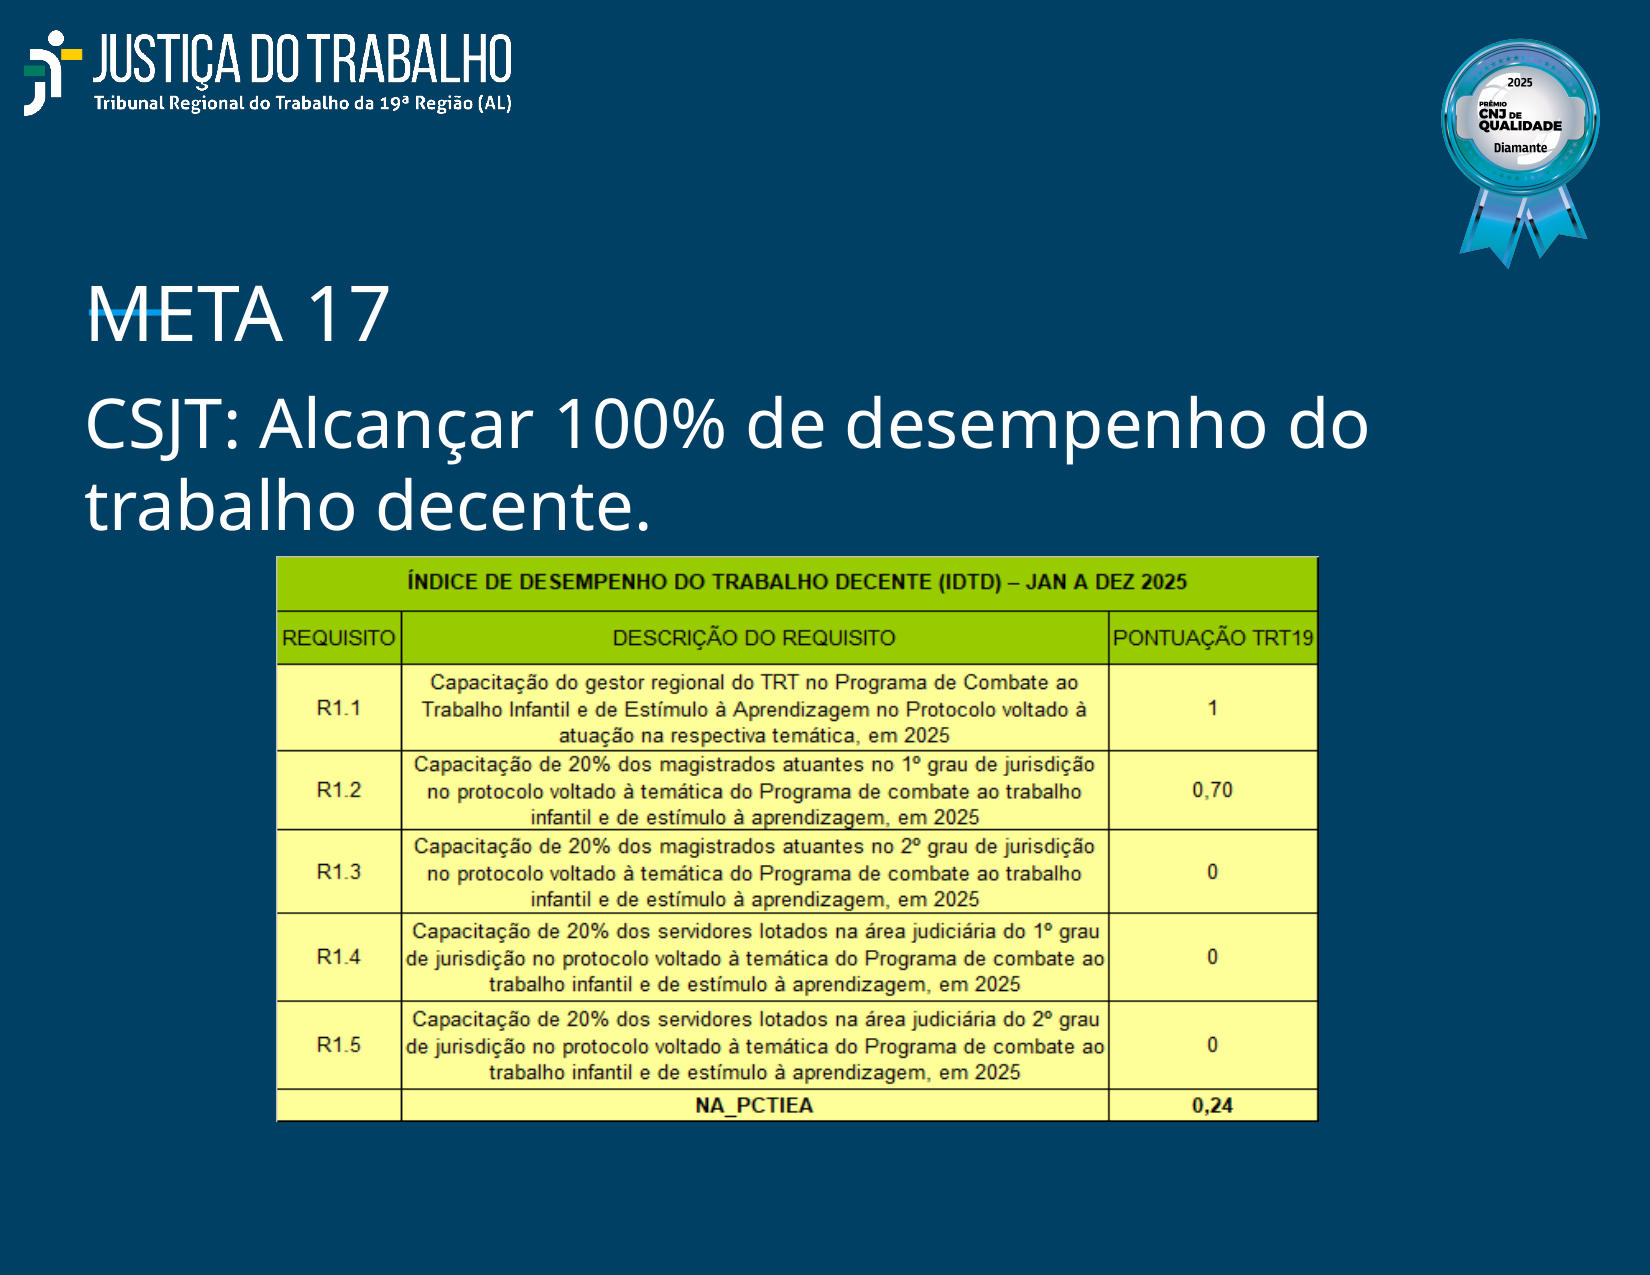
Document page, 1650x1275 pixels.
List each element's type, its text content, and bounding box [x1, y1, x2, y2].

picture [1440, 37, 1601, 271]
picture [24, 30, 511, 116]
picture [276, 556, 1319, 1122]
title META 17 CSJT: Alcançar 100% de desempenho do trabalho decente. [66, 178, 1577, 1141]
